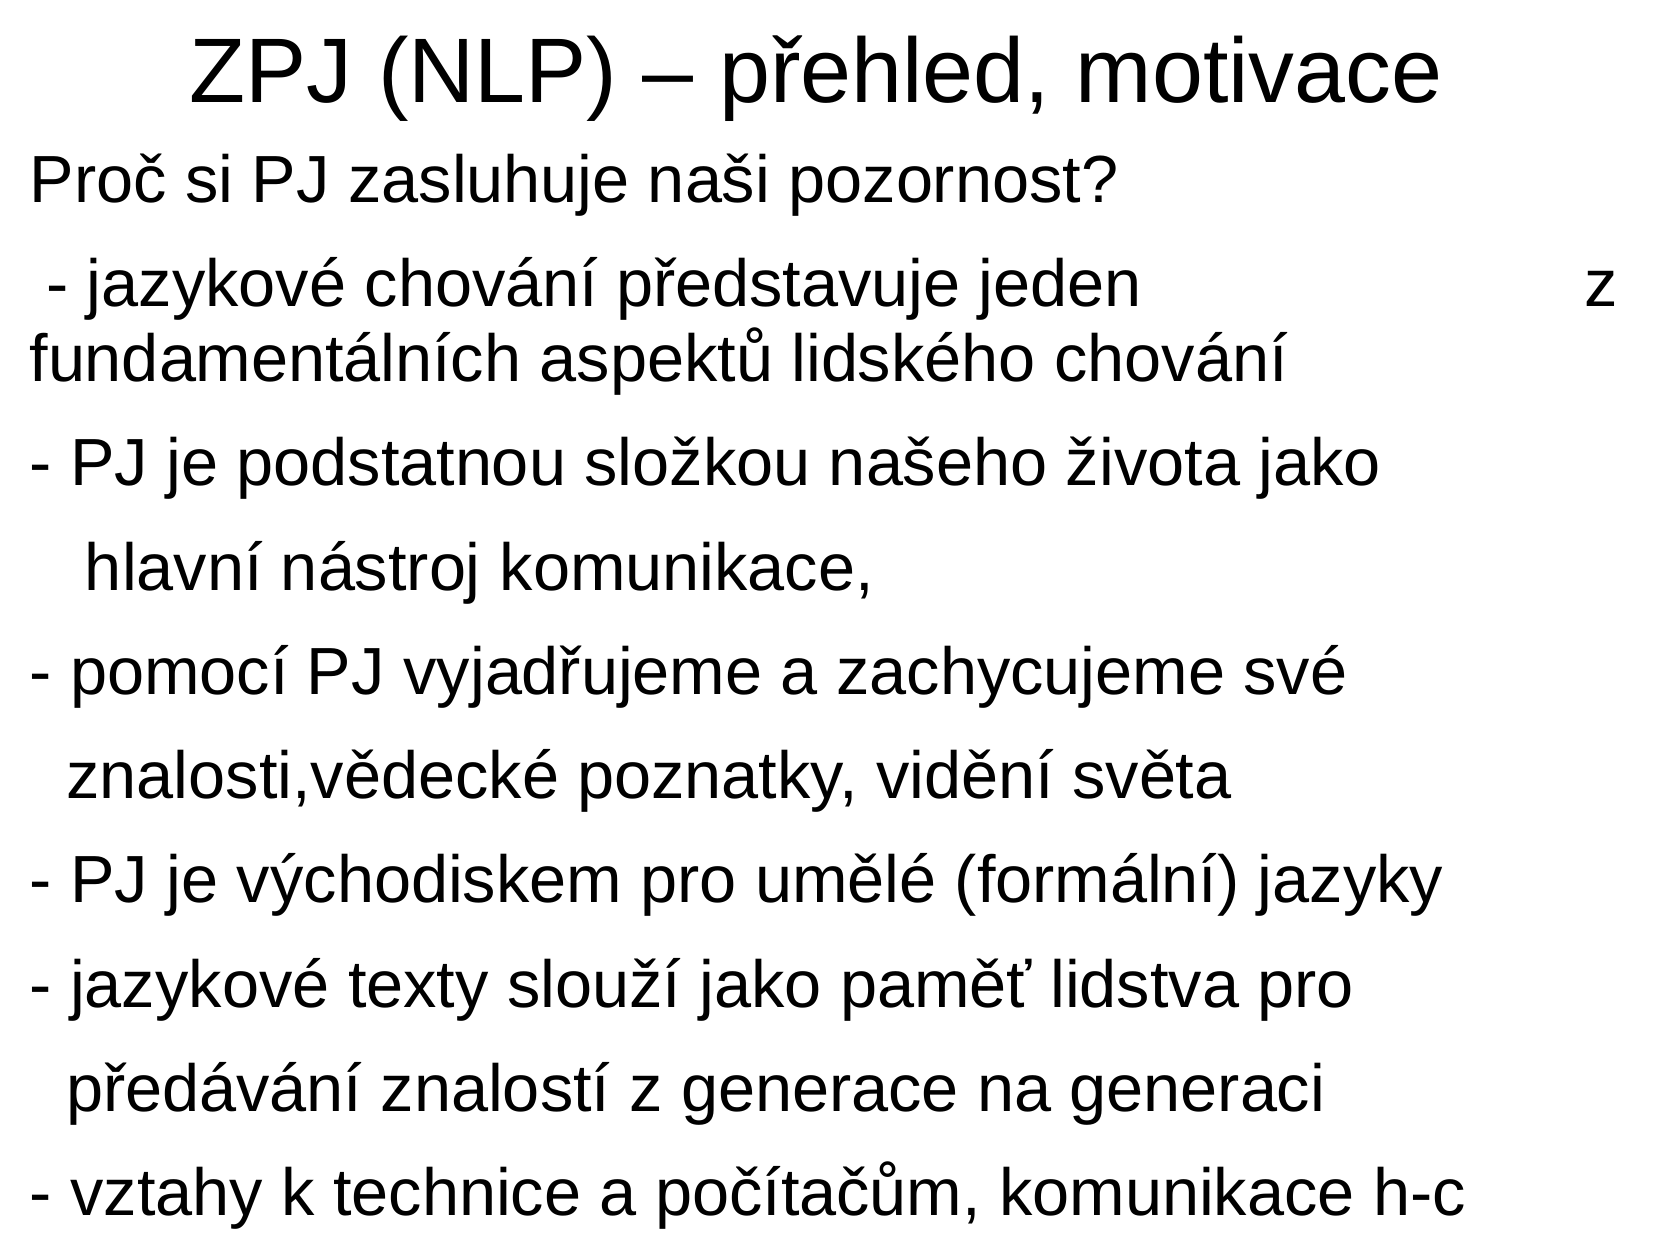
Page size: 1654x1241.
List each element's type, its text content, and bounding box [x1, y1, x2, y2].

list Proč si PJ zasluhuje naši pozornost? - jazykové chování představuje jeden z fundamentálních aspektů lidského chování - PJ je podstatnou složkou našeho života jako hlavní nástroj komunikace, - pomocí PJ vyjadřujeme a zachycujeme své znalosti,vědecké poznatky, vidění světa - PJ je východiskem pro umělé (formální) jazyky - jazykové texty slouží jako paměť lidstva pro předávání znalostí z generace na generaci - vztahy k technice a počítačům, komunikace h-c [29, 141, 1625, 1241]
title ZPJ (NLP) – přehled, motivace [69, 0, 1565, 141]
